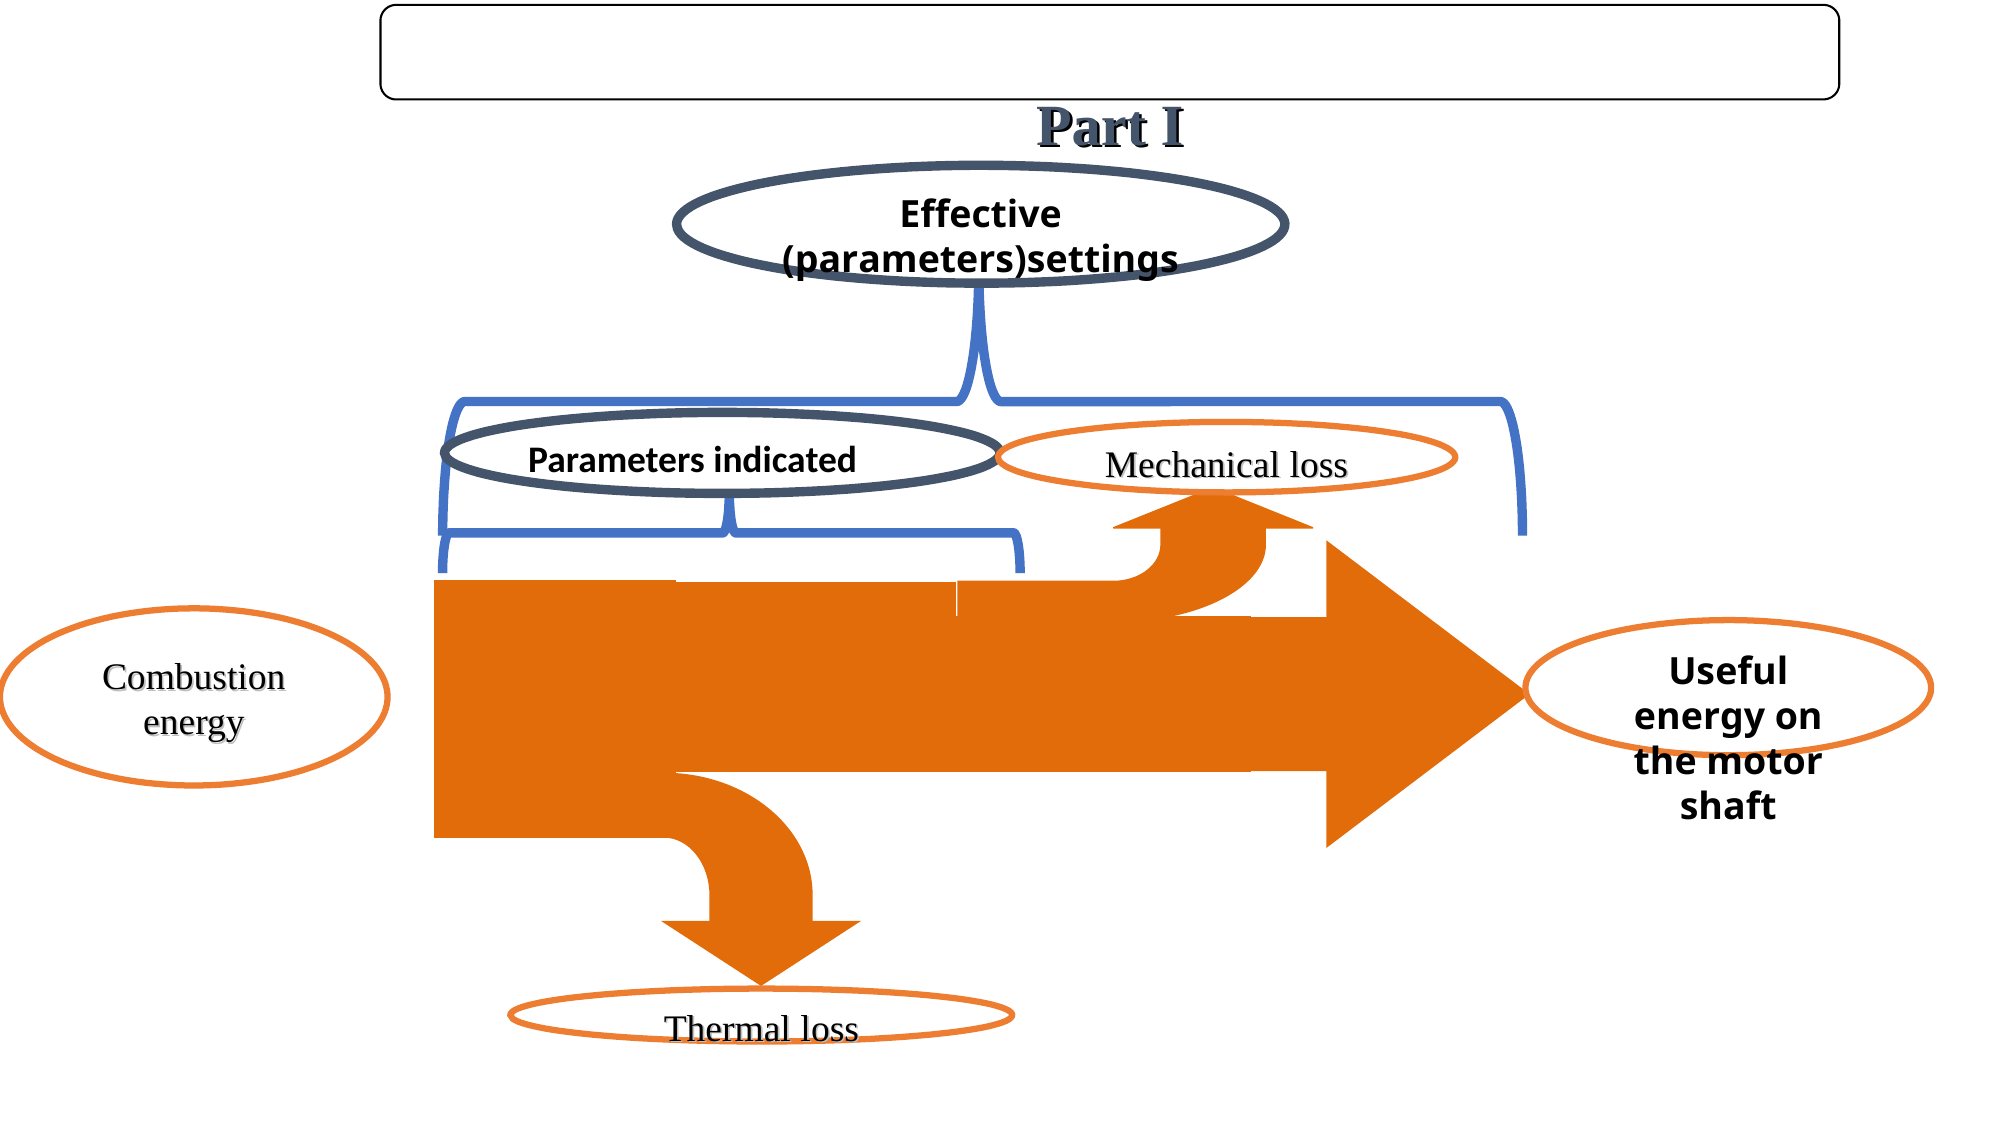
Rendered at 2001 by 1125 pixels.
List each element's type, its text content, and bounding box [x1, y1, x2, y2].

text_box [433, 493, 1526, 986]
text_box Part I [380, 4, 1840, 100]
text_box Effective (parameters)settings [676, 165, 1285, 284]
text_box Thermal loss [510, 988, 1013, 1042]
text_box Parameters indicated [513, 427, 896, 488]
text_box Mechanical loss [998, 421, 1456, 493]
text_box indicated [583, 488, 861, 494]
text_box indicated [444, 412, 1000, 485]
text_box Combustion energy [0, 608, 388, 786]
text_box Useful energy on the motor shaft [1525, 620, 1932, 756]
